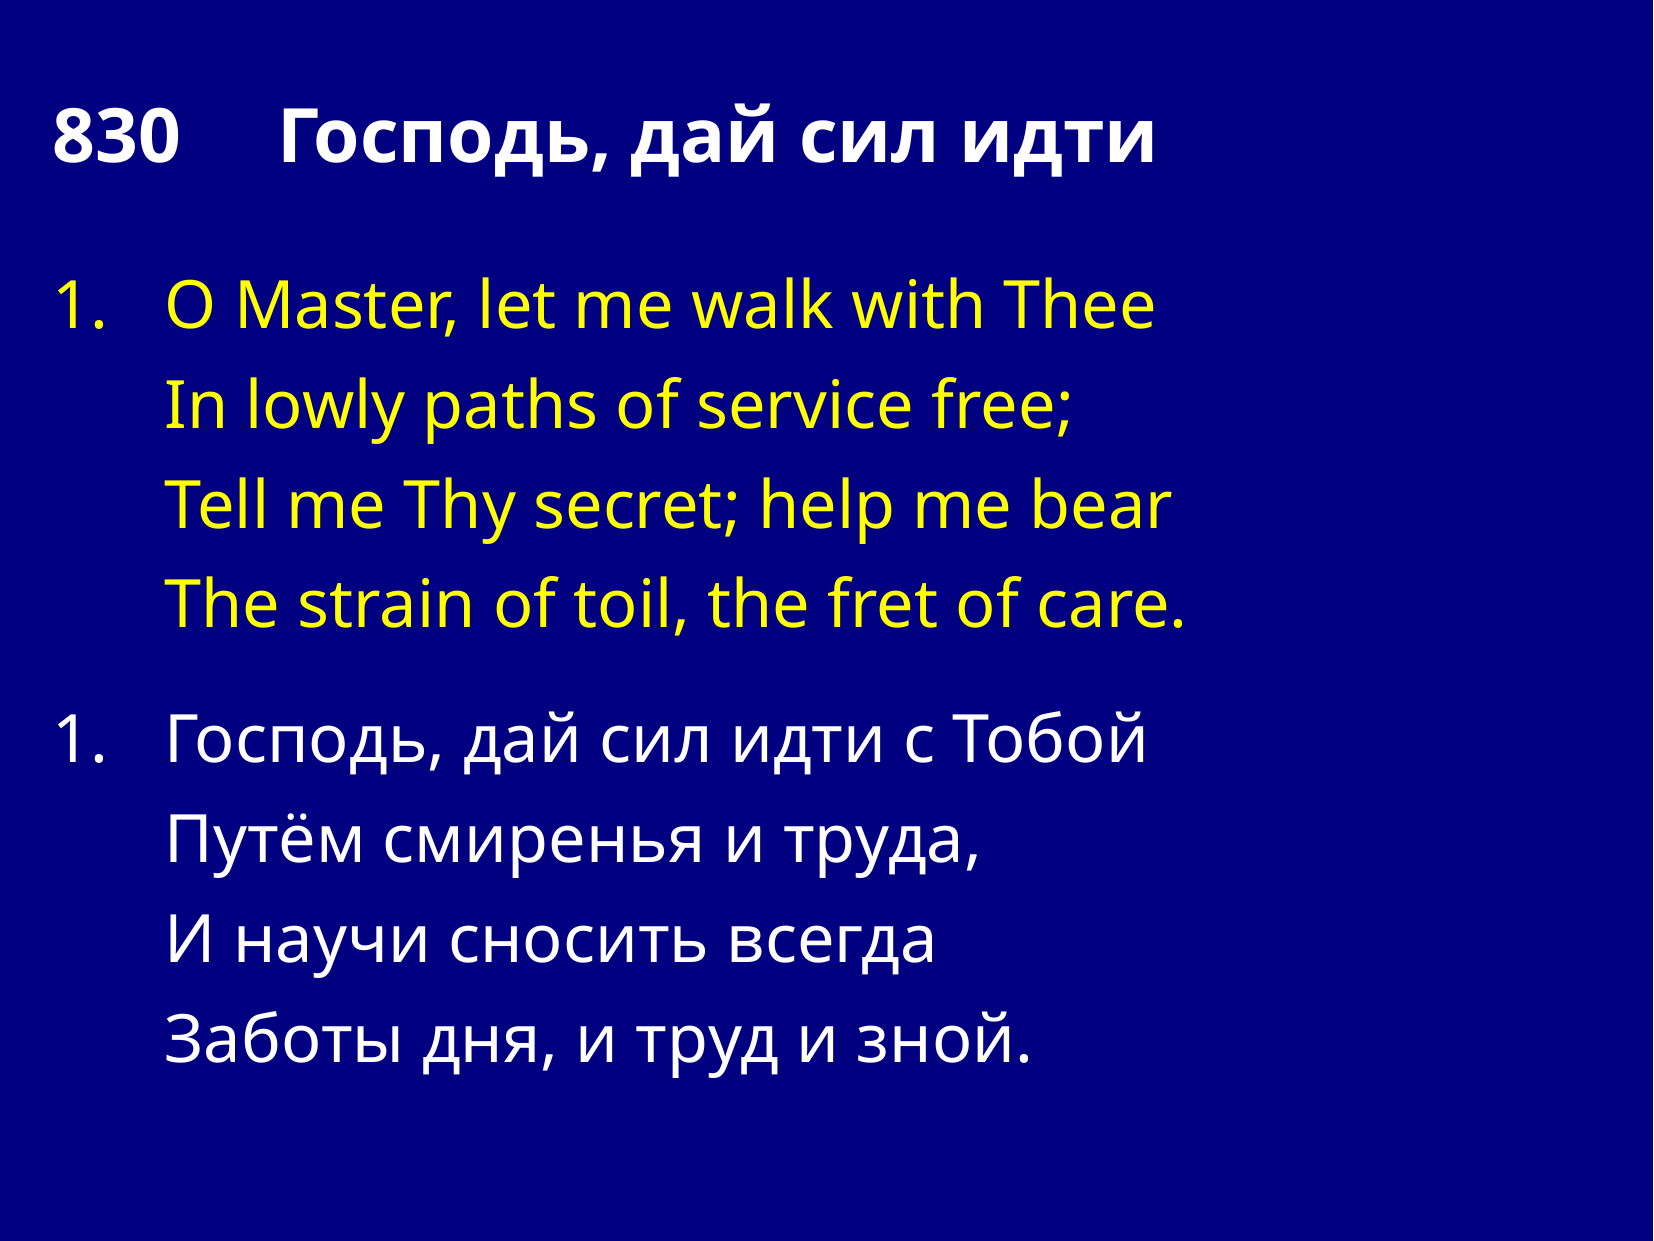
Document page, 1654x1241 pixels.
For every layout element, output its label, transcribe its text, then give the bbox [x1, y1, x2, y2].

text_box 830 Господь, дай сил идти [37, 75, 1576, 188]
text_box 1. Господь, дай сил идти с Тобой Путём смиренья и труда, И научи сносить всегда Заботы дня, и труд и зной. [37, 675, 1576, 1163]
text_box 1. O Master, let me walk with Thee In lowly paths of service free; Tell me Thy secret; help me bear The strain of toil, the fret of care. [37, 188, 1576, 638]
